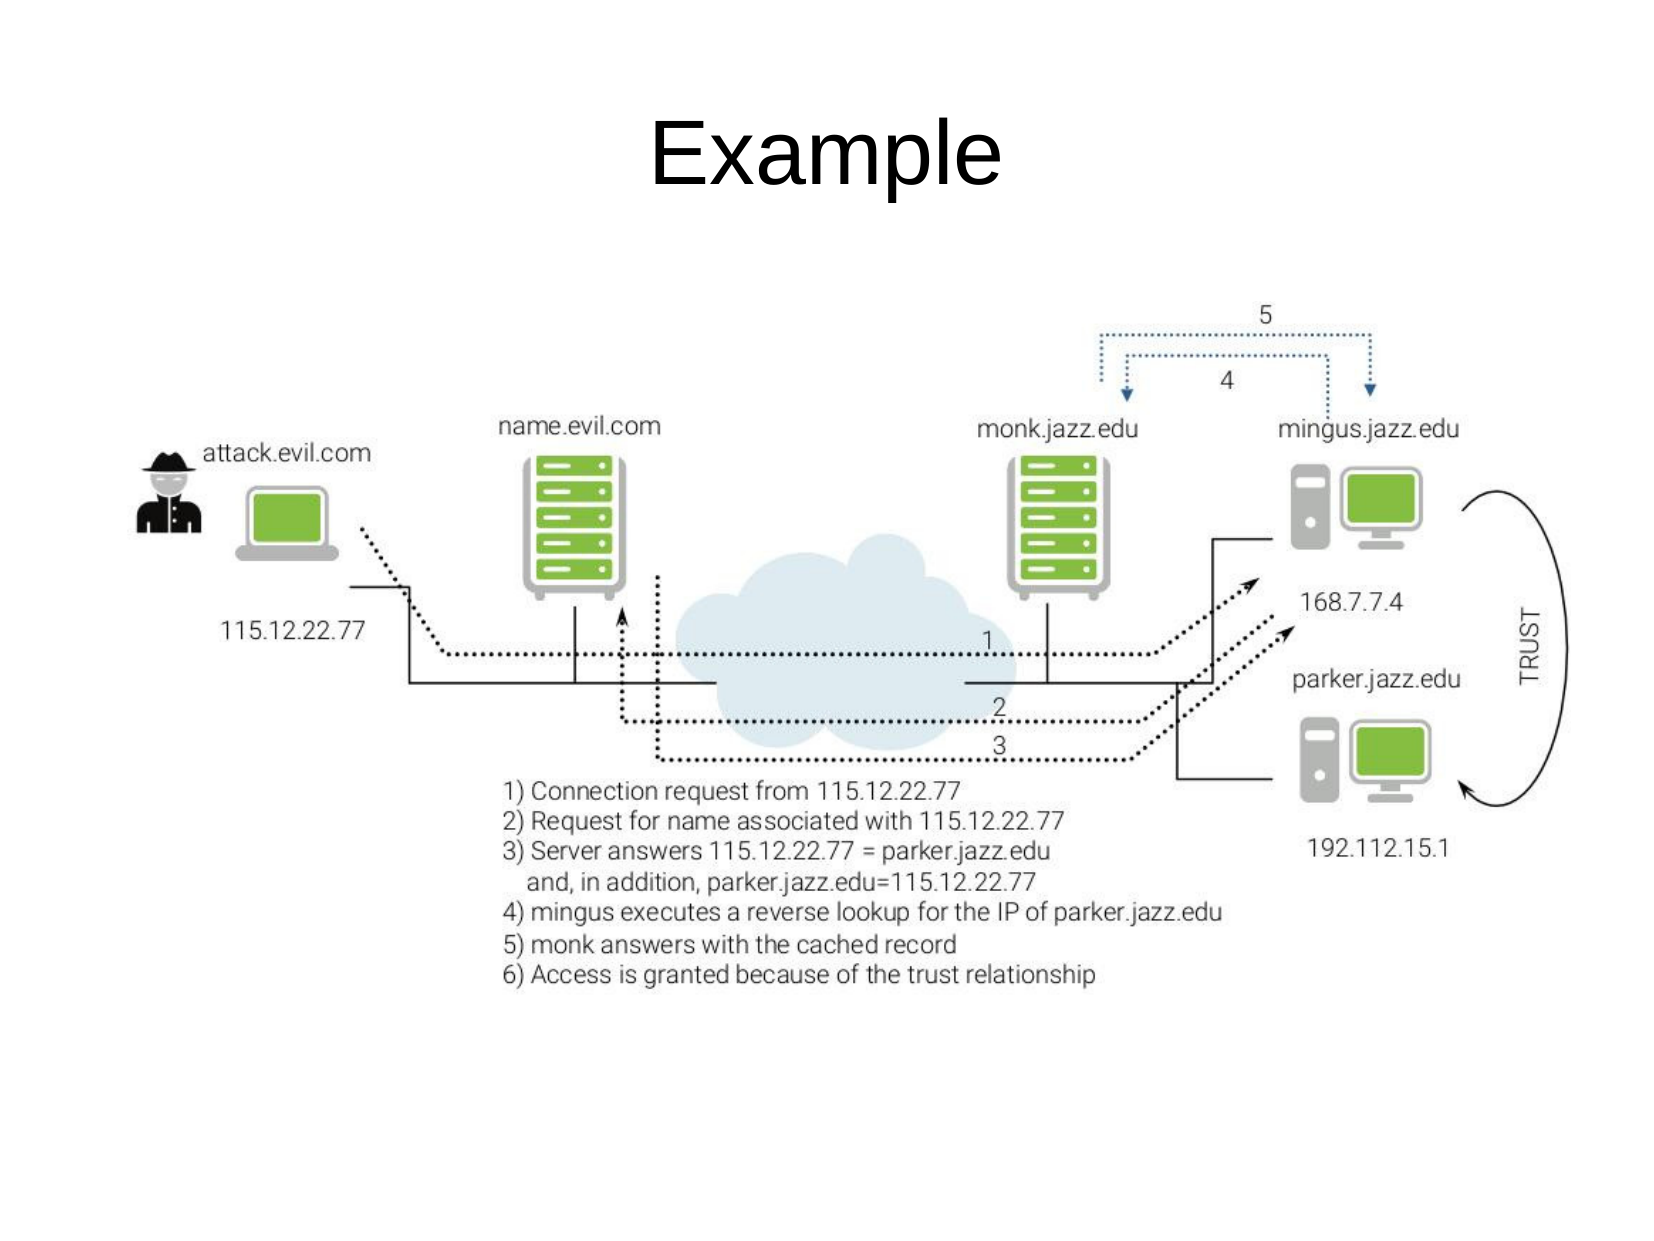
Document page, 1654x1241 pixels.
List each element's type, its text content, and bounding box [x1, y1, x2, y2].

picture [82, 301, 1571, 999]
title Example [82, 49, 1571, 257]
